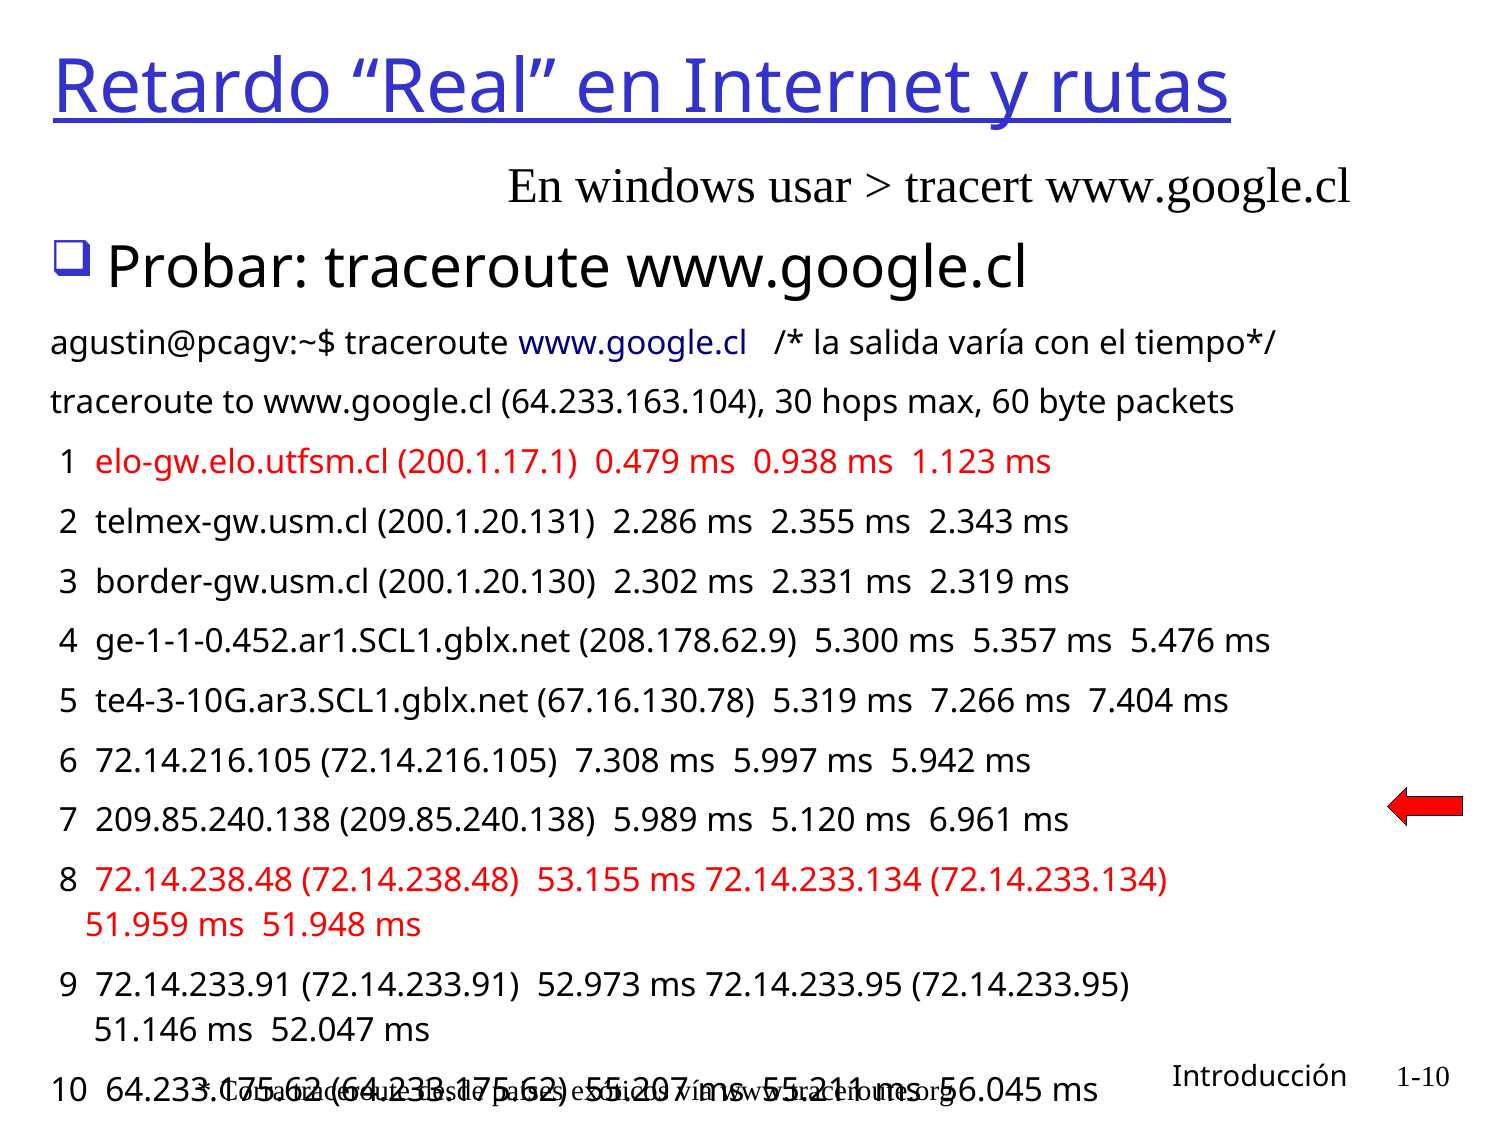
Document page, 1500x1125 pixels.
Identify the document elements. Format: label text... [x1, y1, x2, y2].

title Retardo “Real” en Internet y rutas [37, 16, 1463, 150]
text_box 1-<number> [1362, 1050, 1466, 1125]
text_box En windows usar > tracert www.google.cl [492, 144, 1379, 221]
text_box Introducción [887, 1066, 1362, 1125]
text_box [1387, 787, 1463, 826]
list Probar: traceroute www.google.cl agustin@pcagv:~$ traceroute www.google.cl /* la salida varía con el tiempo*/ traceroute to www.google.cl (64.233.163.104), 30 hops max, 60 byte packets 1 elo-gw.elo.utfsm.cl (200.1.17.1) 0.479 ms 0.938 ms 1.123 ms 2 telmex-gw.usm.cl (200.1.20.131) 2.286 ms 2.355 ms 2.343 ms 3 border-gw.usm.cl (200.1.20.130) 2.302 ms 2.331 ms 2.319 ms 4 ge-1-1-0.452.ar1.SCL1.gblx.net (208.178.62.9) 5.300 ms 5.357 ms 5.476 ms 5 te4-3-10G.ar3.SCL1.gblx.net (67.16.130.78) 5.319 ms 7.266 ms 7.404 ms 6 72.14.216.105 (72.14.216.105) 7.308 ms 5.997 ms 5.942 ms 7 209.85.240.138 (209.85.240.138) 5.989 ms 5.120 ms 6.961 ms 8 72.14.238.48 (72.14.238.48) 53.155 ms 72.14.233.134 (72.14.233.134) 51.959 ms 51.948 ms 9 72.14.233.91 (72.14.233.91) 52.973 ms 72.14.233.95 (72.14.233.95) 51.146 ms 52.047 ms 10 64.233.175.62 (64.233.175.62) 55.207 ms 55.211 ms 56.045 ms 11 bs-in-f104.1e100.net (64.233.163.104) 51.918 ms 51.869 ms 54.939 ms [50, 224, 1463, 1066]
text_box * Corra traceroute desde paises exóticos vía www.traceroute.org [171, 1063, 970, 1115]
